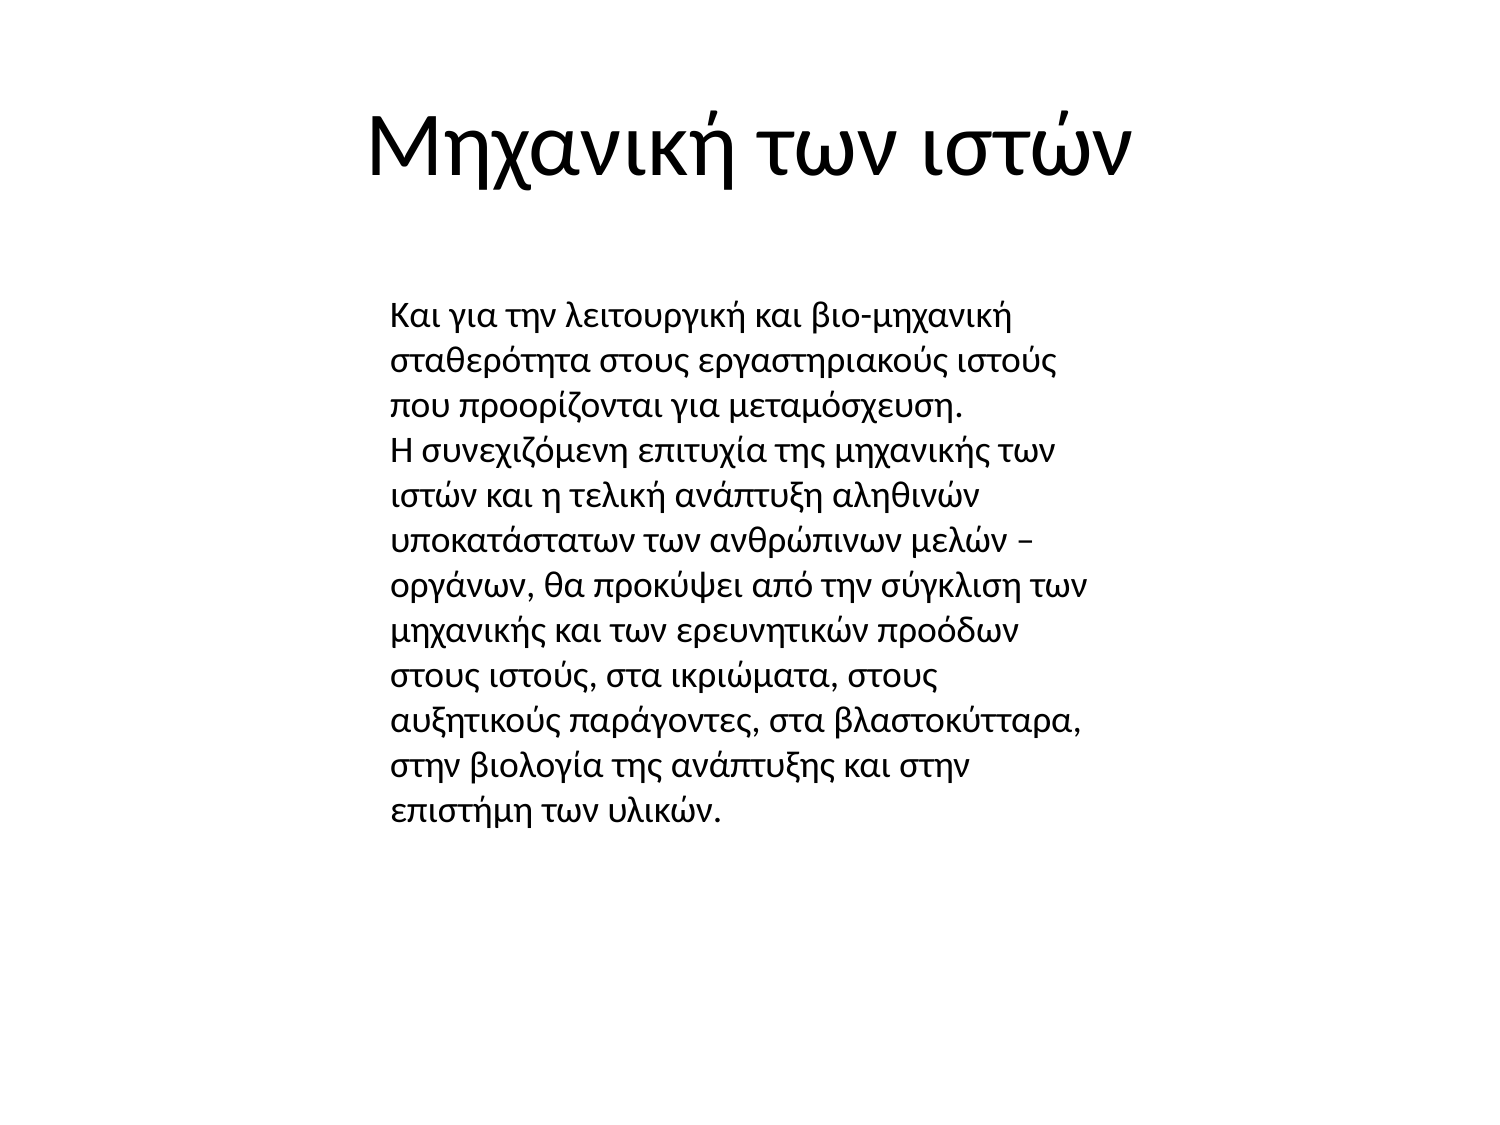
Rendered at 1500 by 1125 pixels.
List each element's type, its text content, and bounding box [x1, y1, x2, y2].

text_box Και για την λειτουργική και βιο-μηχανική σταθερότητα στους εργαστηριακούς ιστούς που προορίζονται για μεταμόσχευση. Η συνεχιζόμενη επιτυχία της μηχανικής των ιστών και η τελική ανάπτυξη αληθινών υποκατάστατων των ανθρώπινων μελών – οργάνων, θα προκύψει από την σύγκλιση των μηχανικής και των ερευνητικών προόδων στους ιστούς, στα ικριώματα, στους αυξητικούς παράγοντες, στα βλαστοκύτταρα, στην βιολογία της ανάπτυξης και στην επιστήμη των υλικών. [375, 282, 1125, 837]
title Μηχανική των ιστών [75, 45, 1426, 233]
